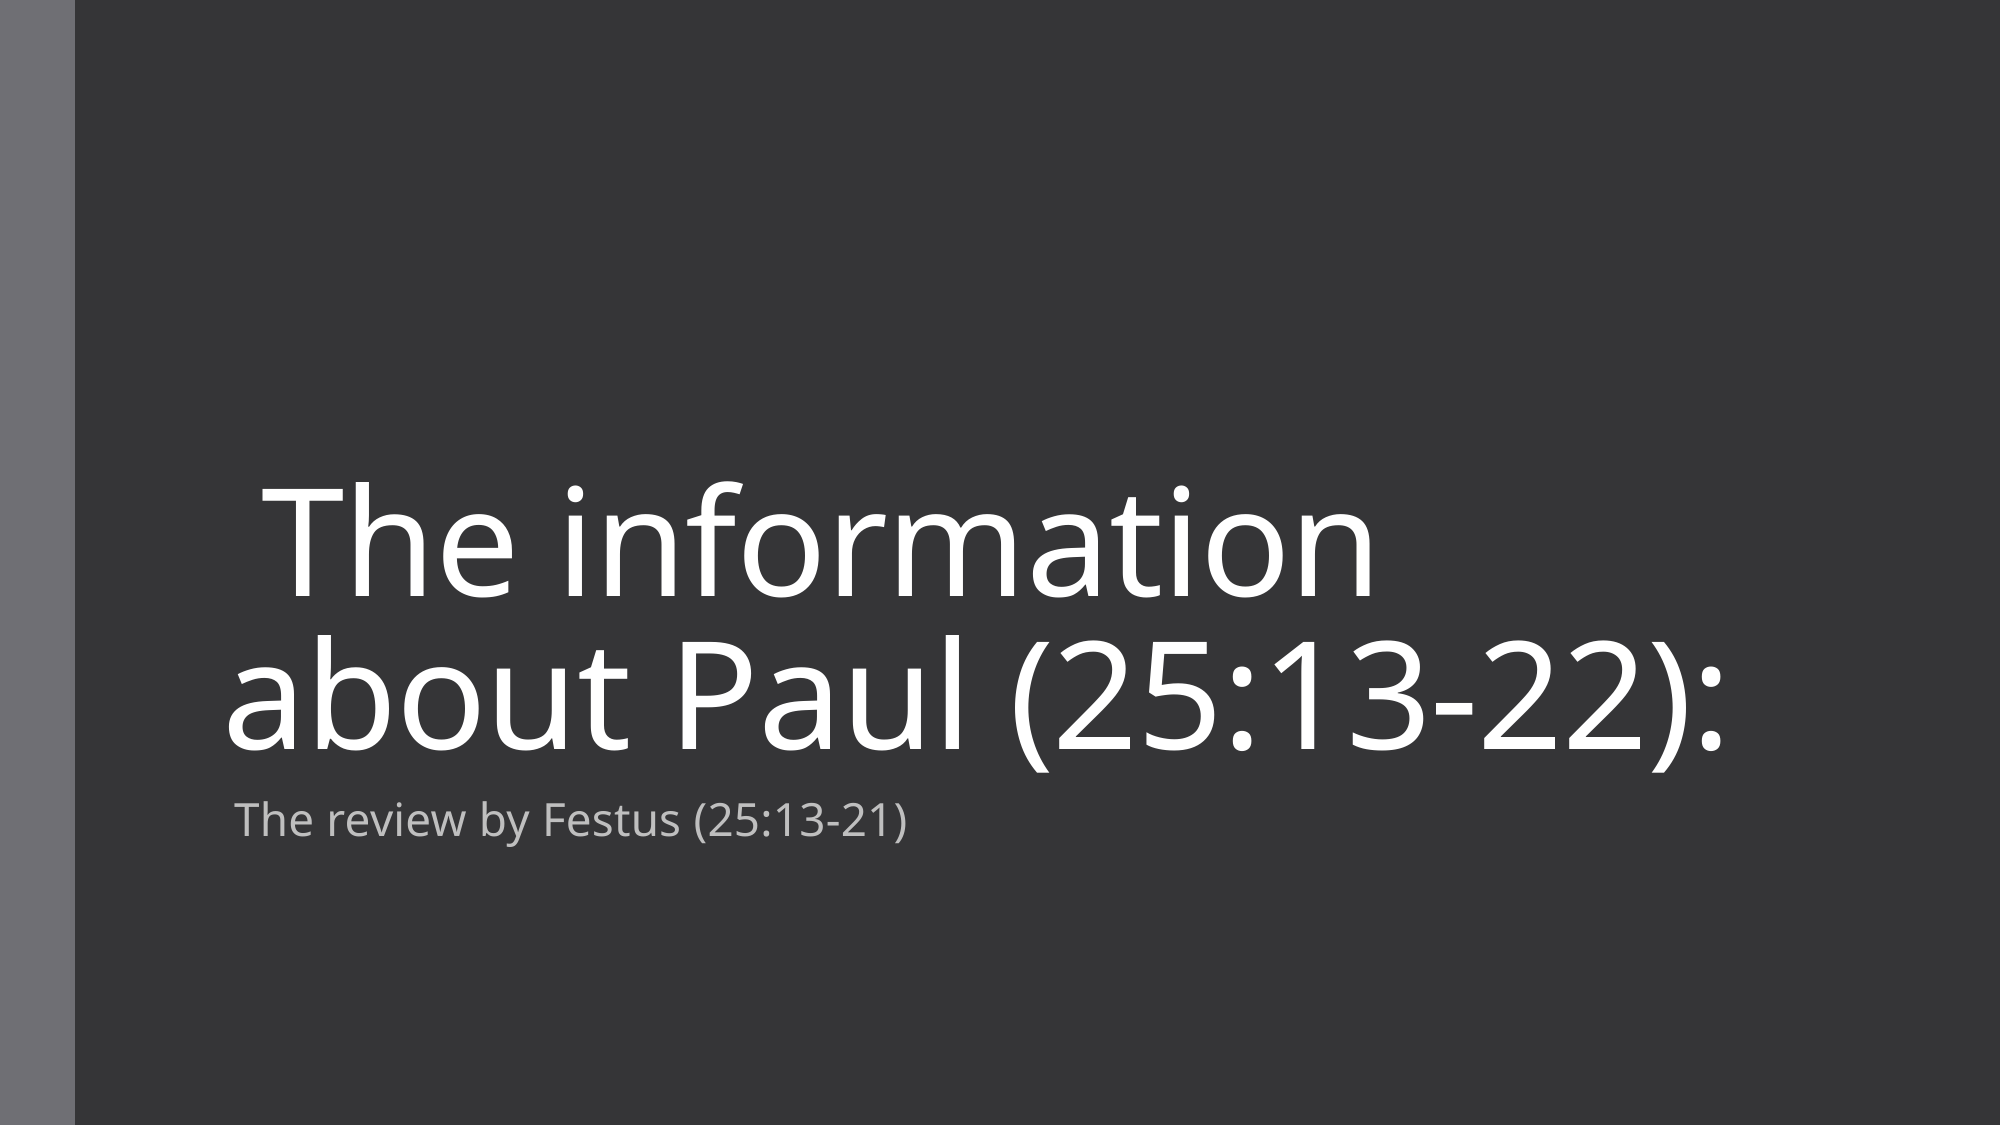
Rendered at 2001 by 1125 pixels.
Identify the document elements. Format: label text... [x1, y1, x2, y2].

subtitle The review by Festus (25:13-21) [206, 787, 1752, 1066]
title The information about Paul (25:13-22): [206, 124, 1752, 787]
